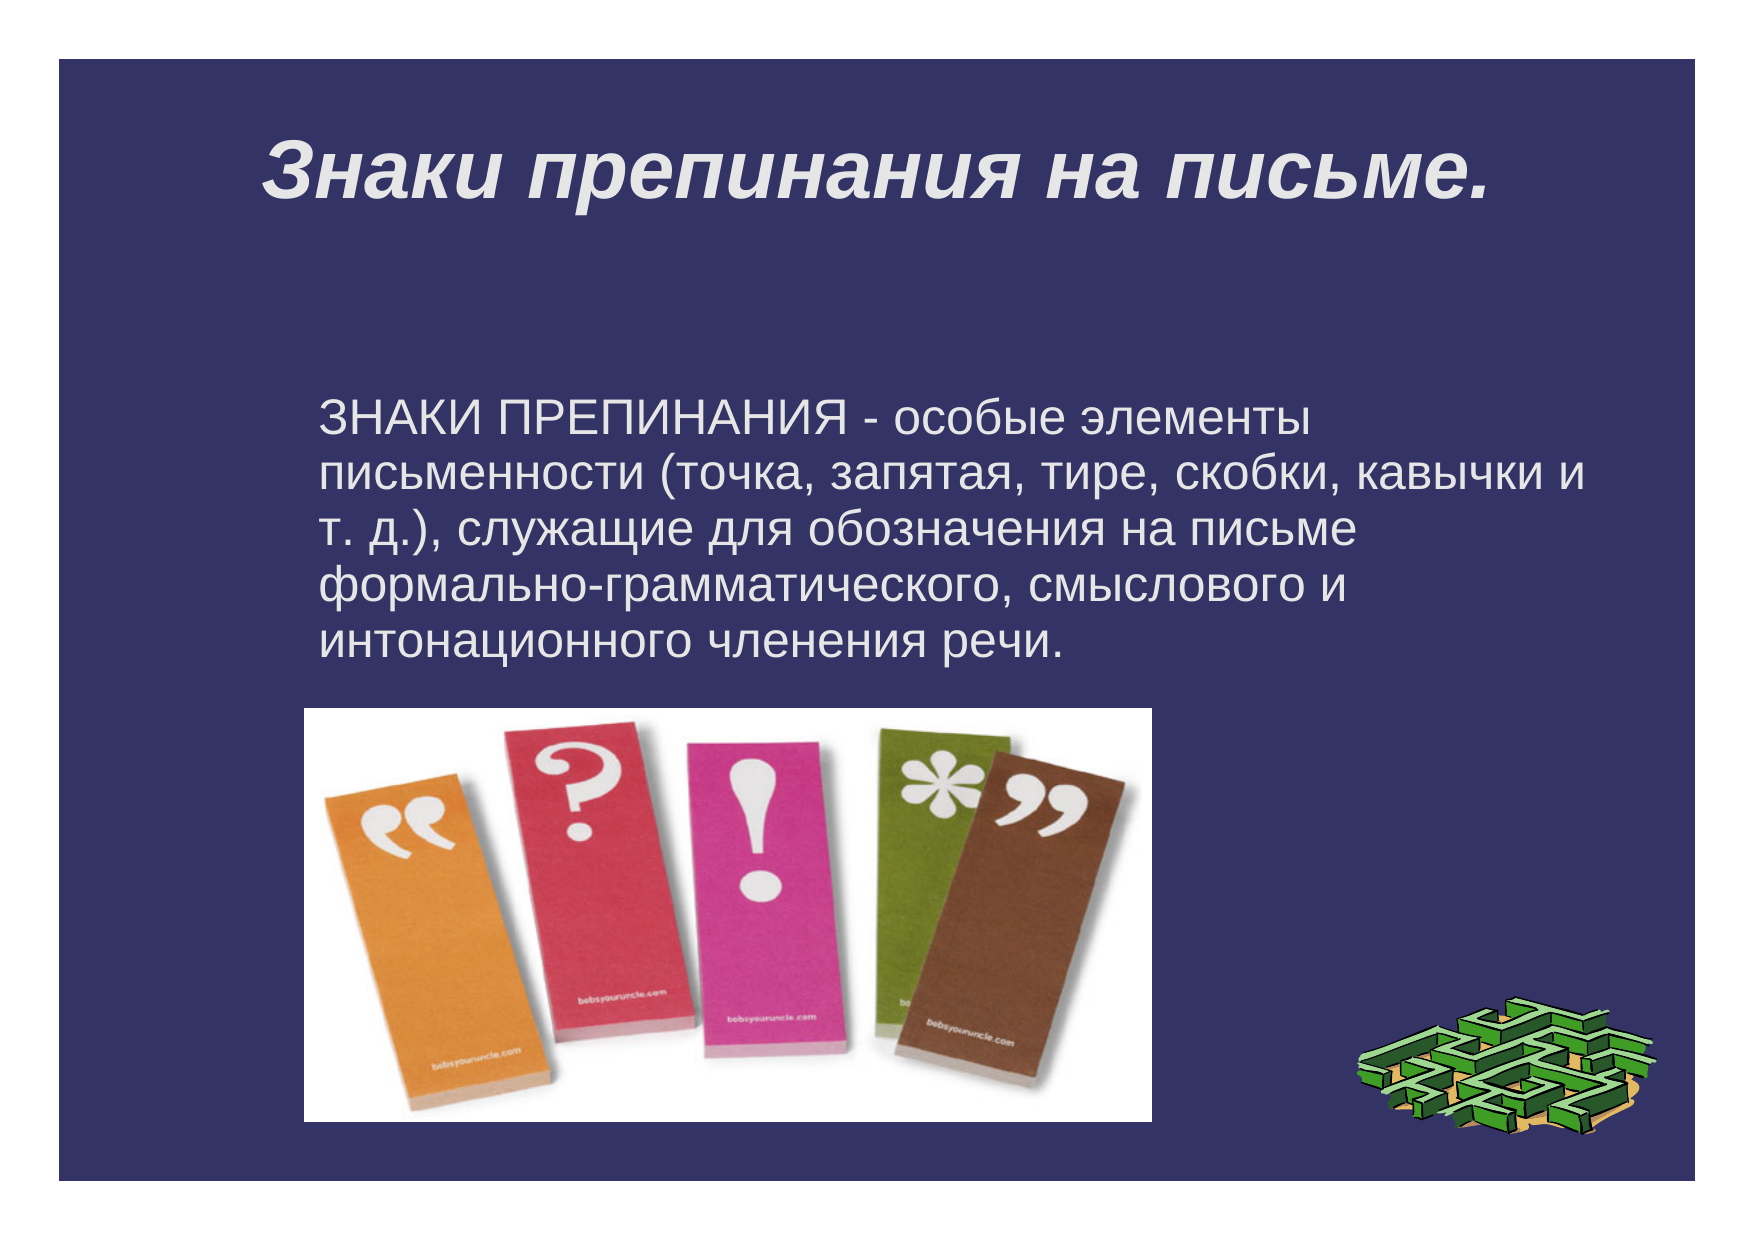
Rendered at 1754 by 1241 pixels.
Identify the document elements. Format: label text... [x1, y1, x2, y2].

list ЗНАКИ ПРЕПИНАНИЯ - особые элементы письменности (точка, запятая, тире, скобки, кавычки и т. д.), служащие для обозначения на письме формально-грамматического, смыслового и интонационного членения речи. [235, 389, 1612, 1097]
picture [304, 708, 1152, 1123]
title Знаки препинания на письме. [179, 76, 1577, 264]
